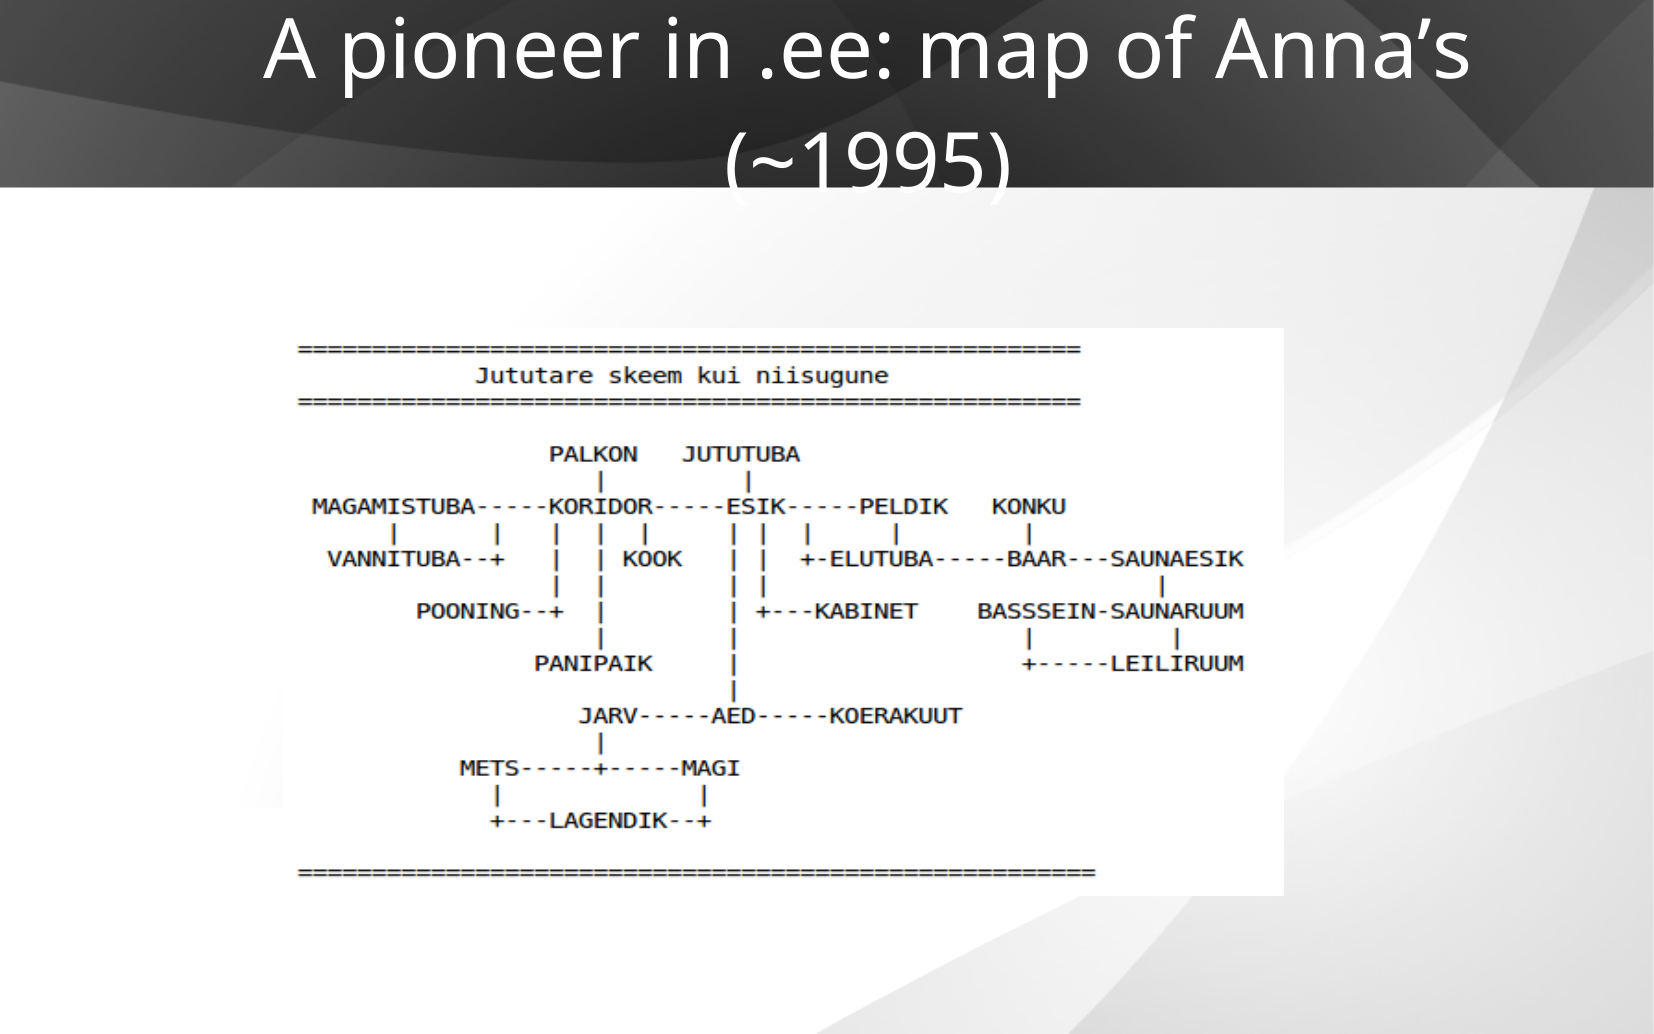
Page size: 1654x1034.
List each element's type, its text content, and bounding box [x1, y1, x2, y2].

picture [0, 0, 1654, 1034]
title A pioneer in .ee: map of Anna’s (~1995) [124, 0, 1613, 208]
